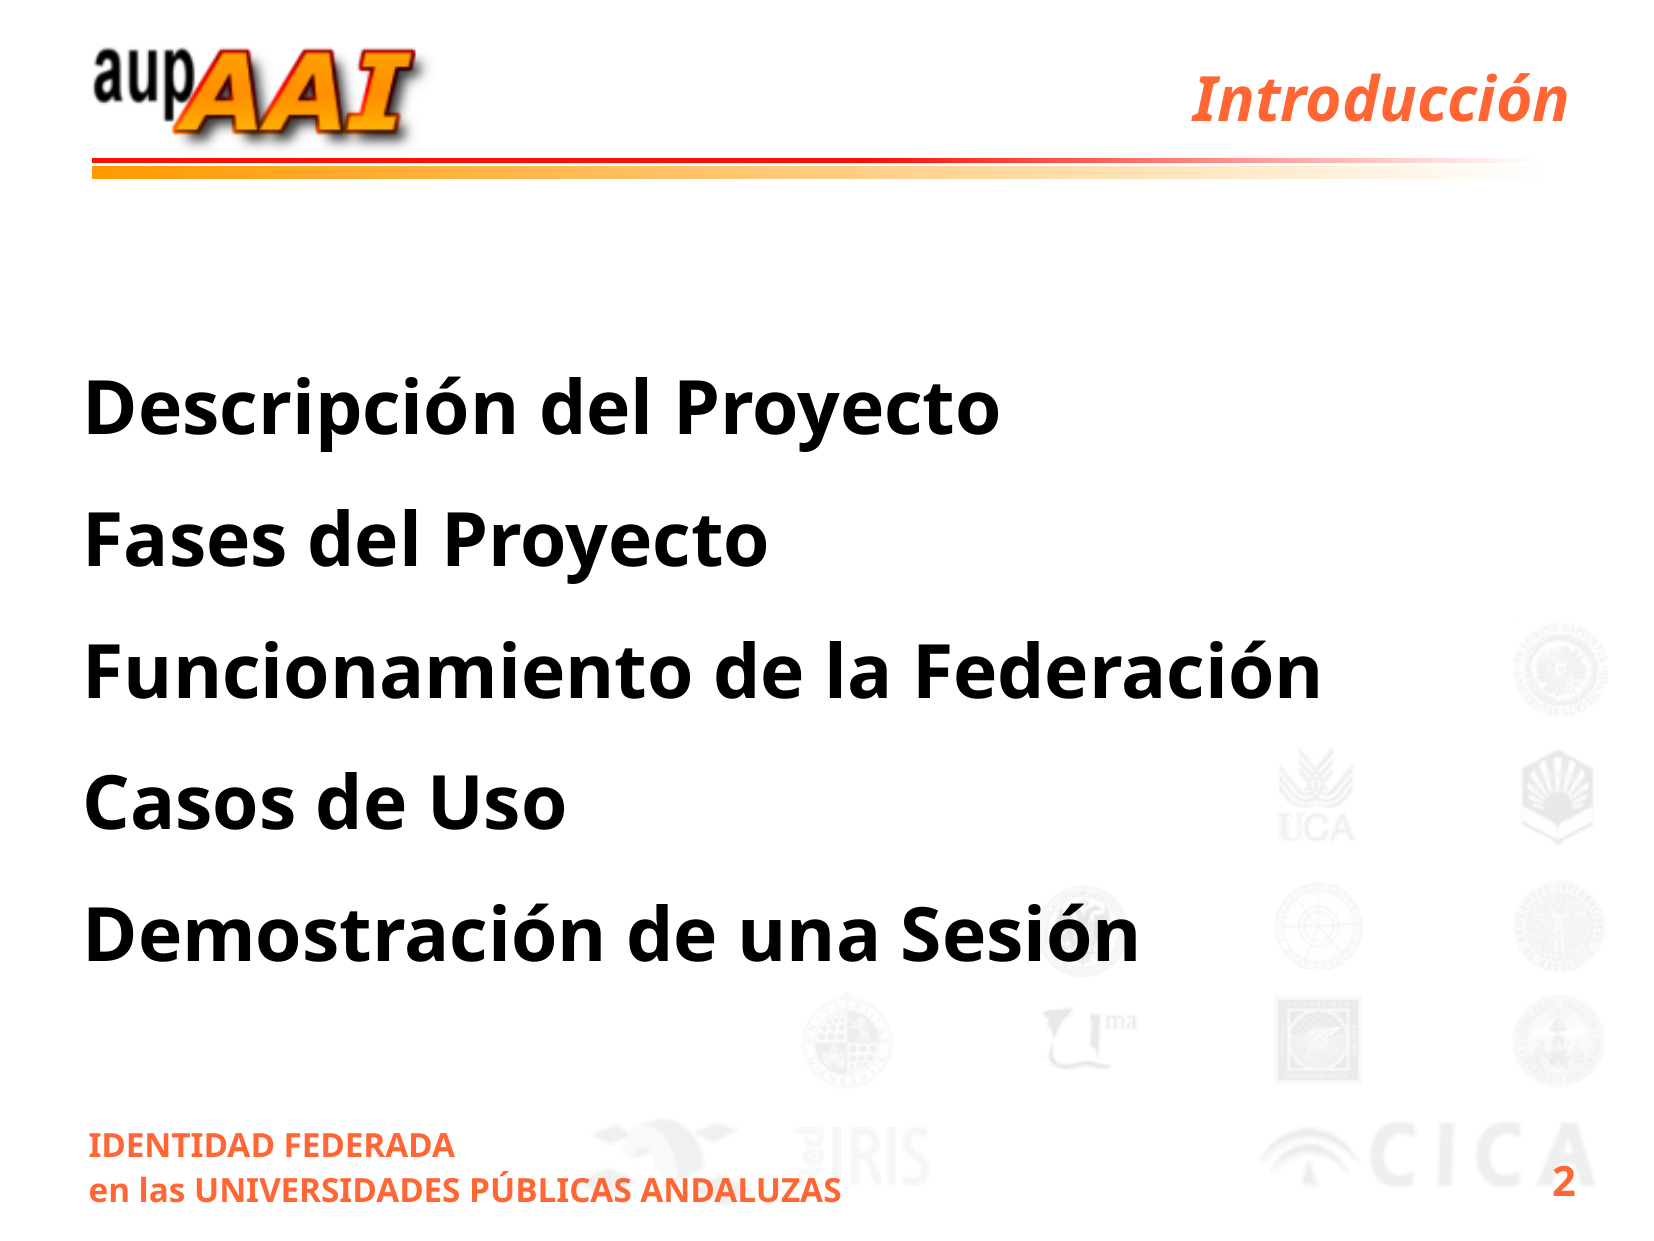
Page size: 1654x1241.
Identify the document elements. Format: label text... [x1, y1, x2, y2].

list Descripción del Proyecto Fases del Proyecto Funcionamiento de la Federación Casos de Uso Demostración de una Sesión [82, 354, 1571, 1049]
picture [49, 19, 1545, 179]
picture [579, 618, 1614, 1209]
title Introducción [590, 62, 1571, 133]
